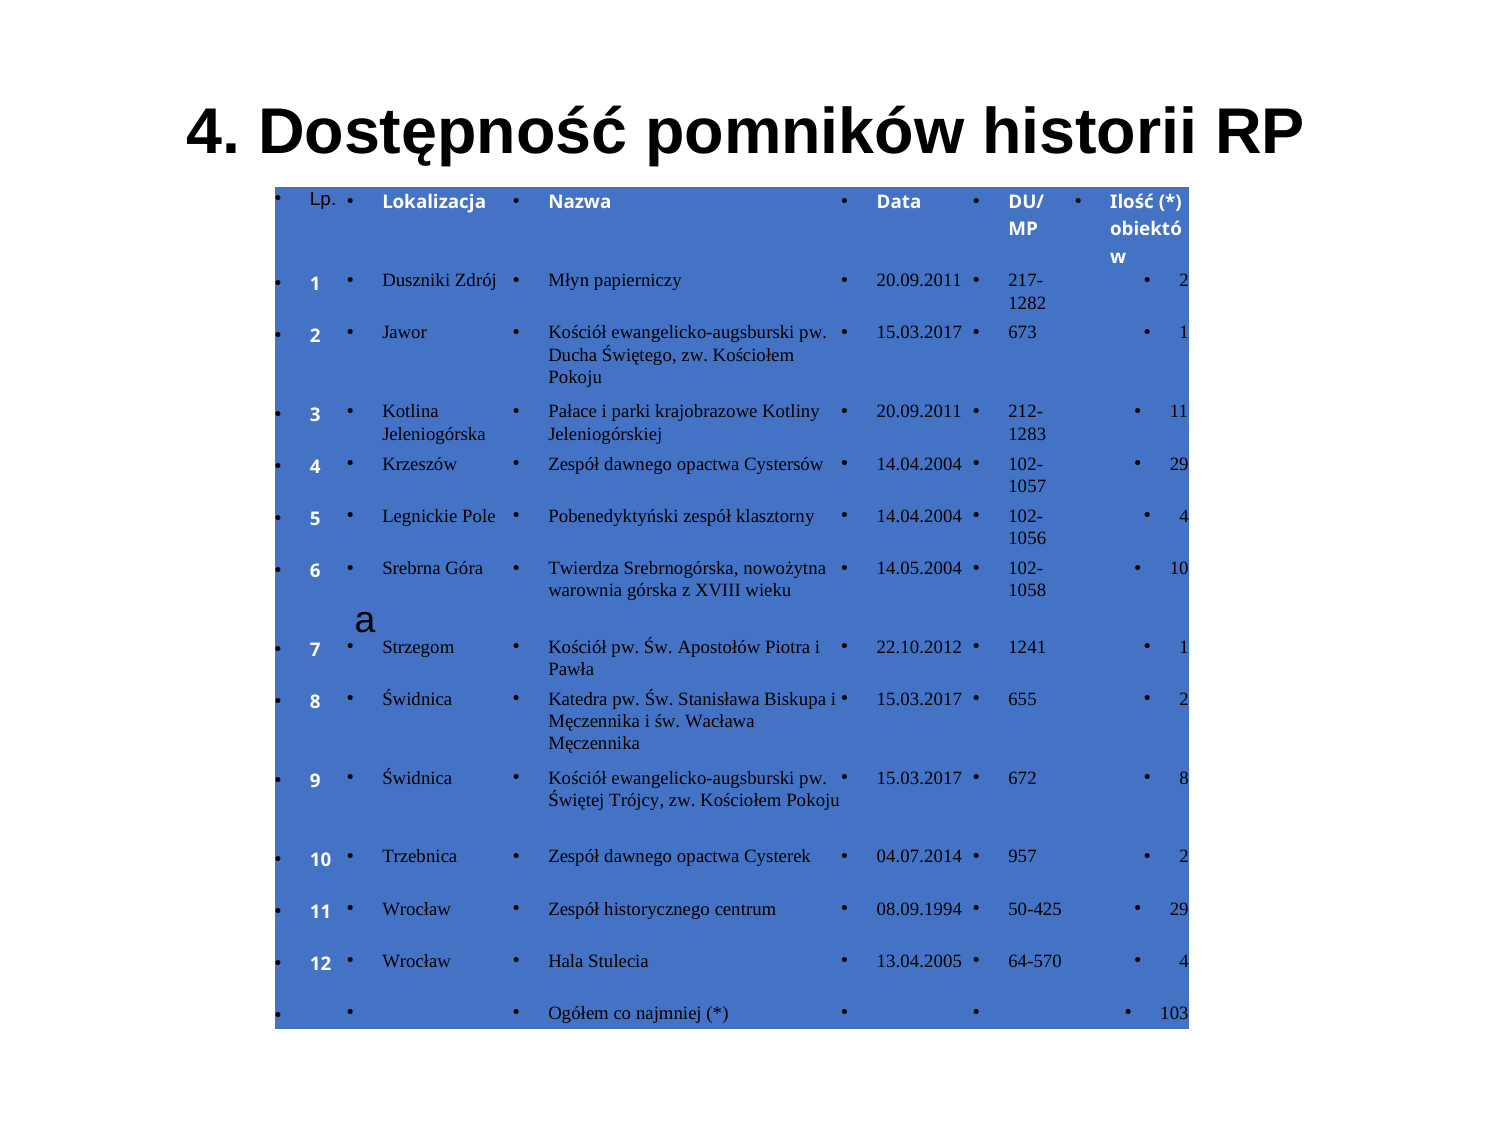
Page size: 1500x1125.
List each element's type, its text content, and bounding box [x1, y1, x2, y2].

table_cell 12 [275, 949, 347, 1001]
table_cell 2 [1075, 845, 1189, 897]
table_cell 1 [1075, 321, 1189, 400]
table_cell Katedra pw. Św. Stanisława Biskupa i Męczennika i św. Wacława Męczennika [513, 687, 841, 766]
table_cell 102-1058 [973, 556, 1075, 635]
table_cell Ogółem co najmniej (*) [513, 1001, 841, 1029]
table_cell 10 [1075, 556, 1189, 635]
table_header Data [841, 187, 973, 269]
table_cell 3 [275, 400, 347, 452]
table_cell Wrocław [347, 897, 513, 949]
table_cell 4 [1075, 504, 1189, 556]
table_cell Zespół dawnego opactwa Cystersów [513, 452, 841, 504]
table_cell 20.09.2011 [841, 400, 973, 452]
table_cell 64-570 [973, 949, 1075, 1001]
table_cell 4 [275, 452, 347, 504]
title 4. Dostępność pomników historii RP [70, 81, 1421, 119]
table_cell 11 [275, 897, 347, 949]
table_cell 13.04.2005 [841, 949, 973, 1001]
table_header Lp. [275, 187, 347, 269]
table_cell 673 [973, 321, 1075, 400]
table_cell 14.04.2004 [841, 504, 973, 556]
table_cell 15.03.2017 [841, 687, 973, 766]
table_cell Twierdza Srebrnogórska, nowożytna warownia górska z XVIII wieku [513, 556, 841, 635]
table_cell Duszniki Zdrój [347, 269, 513, 321]
table_cell 15.03.2017 [841, 321, 973, 400]
table_cell Pałace i parki krajobrazowe Kotliny Jeleniogórskiej [513, 400, 841, 452]
table_cell Hala Stulecia [513, 949, 841, 1001]
table_cell Wrocław [347, 949, 513, 1001]
table_cell 10 [275, 845, 347, 897]
table_cell Kościół ewangelicko-augsburski pw. Świętej Trójcy, zw. Kościołem Pokoju [513, 766, 841, 845]
table_cell 102-1056 [973, 504, 1075, 556]
table_cell 04.07.2014 [841, 845, 973, 897]
table_cell Świdnica [347, 766, 513, 845]
table_cell 14.05.2004 [841, 556, 973, 635]
table_cell 2 [1075, 269, 1189, 321]
table_cell Kotlina Jeleniogórska [347, 400, 513, 452]
table_cell 22.10.2012 [841, 635, 973, 687]
table_cell Kościół pw. Św. Apostołów Piotra i Pawła [513, 635, 841, 687]
table_cell 1 [275, 269, 347, 321]
table_cell [841, 1001, 973, 1029]
table_header Lokalizacja [347, 187, 513, 269]
table_cell 655 [973, 687, 1075, 766]
table_header DU/ MP [973, 187, 1075, 269]
table_cell [347, 1001, 513, 1029]
table_cell Pobenedyktyński zespół klasztorny [513, 504, 841, 556]
table_cell [973, 1001, 1075, 1029]
table_cell 1 [1075, 635, 1189, 687]
table_cell Świdnica [347, 687, 513, 766]
table_cell 29 [1075, 452, 1189, 504]
table_cell Zespół dawnego opactwa Cysterek [513, 845, 841, 897]
table_cell 9 [275, 766, 347, 845]
list a [339, 587, 391, 648]
table_cell 212-1283 [973, 400, 1075, 452]
table_cell Srebrna Góra [347, 556, 513, 635]
table_cell 6 [275, 556, 347, 635]
table_header Nazwa [513, 187, 841, 269]
table_cell Jawor [347, 321, 513, 400]
table_cell 8 [275, 687, 347, 766]
table_cell 4 [1075, 949, 1189, 1001]
table_cell 103 [1075, 1001, 1189, 1029]
table_cell 29 [1075, 897, 1189, 949]
table_cell Kościół ewangelicko-augsburski pw. Ducha Świętego, zw. Kościołem Pokoju [513, 321, 841, 400]
table_cell 102-1057 [973, 452, 1075, 504]
table_cell 1241 [973, 635, 1075, 687]
table_cell Zespół historycznego centrum [513, 897, 841, 949]
table_cell 5 [275, 504, 347, 556]
table_header Ilość (*) obiektów [1075, 187, 1189, 269]
table_cell 08.09.1994 [841, 897, 973, 949]
table_cell 672 [973, 766, 1075, 845]
table_cell Młyn papierniczy [513, 269, 841, 321]
table_cell [275, 1001, 347, 1029]
table_cell 8 [1075, 766, 1189, 845]
table_cell Trzebnica [347, 845, 513, 897]
table_cell 2 [275, 321, 347, 400]
table_cell Krzeszów [347, 452, 513, 504]
table_cell 15.03.2017 [841, 766, 973, 845]
table_cell 217-1282 [973, 269, 1075, 321]
table_cell Strzegom [347, 635, 513, 687]
table_cell 11 [1075, 400, 1189, 452]
table_cell 14.04.2004 [841, 452, 973, 504]
table_cell Legnickie Pole [347, 504, 513, 556]
table_cell 957 [973, 845, 1075, 897]
table_cell 50-425 [973, 897, 1075, 949]
table_cell 2 [1075, 687, 1189, 766]
table_cell 20.09.2011 [841, 269, 973, 321]
table_cell 7 [275, 635, 347, 687]
